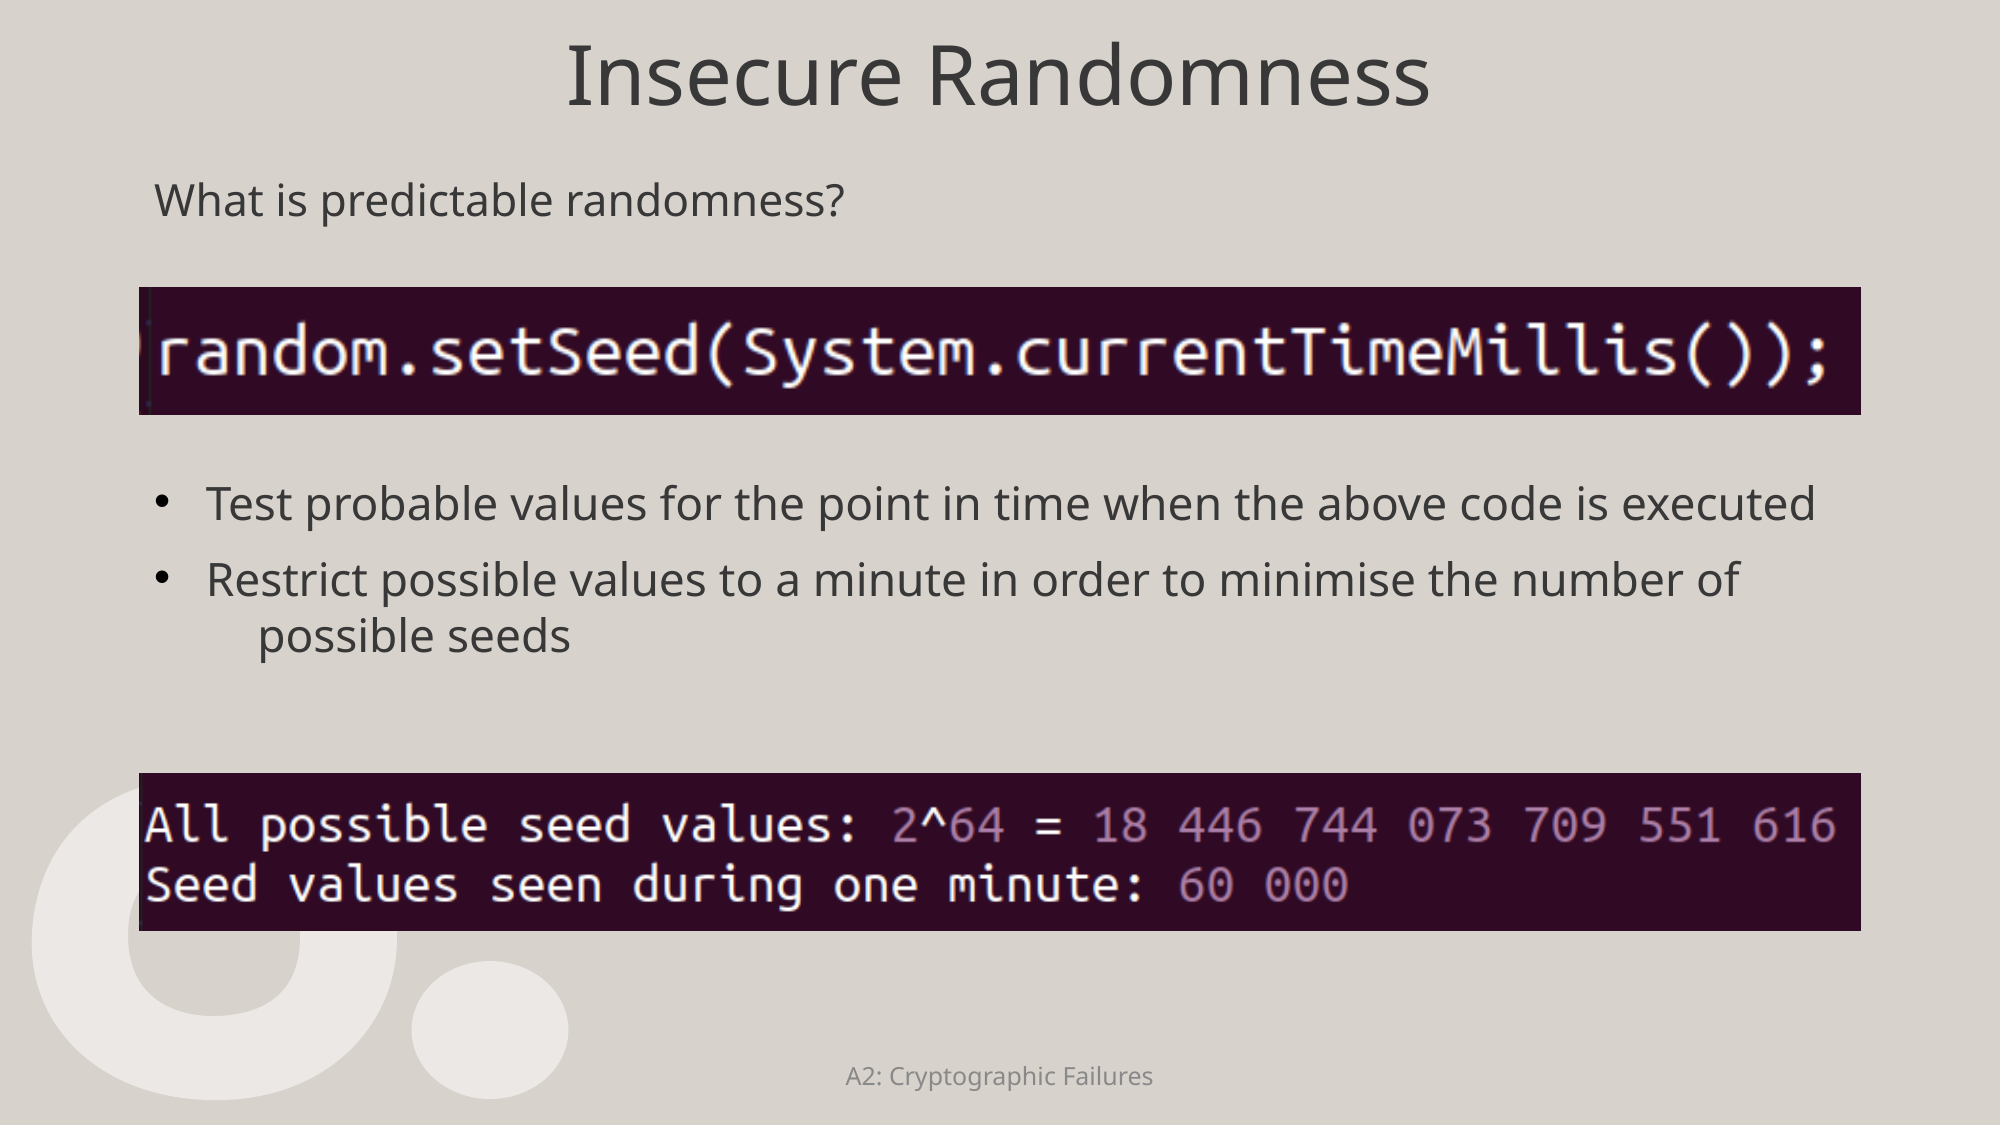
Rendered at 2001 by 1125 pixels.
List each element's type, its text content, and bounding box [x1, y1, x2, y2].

picture [139, 773, 1861, 931]
title Insecure Randomness [0, 22, 2000, 136]
list What is predictable randomness? [139, 165, 1861, 236]
text_box A2: Cryptographic Failures [662, 1045, 1338, 1106]
list Test probable values for the point in time when the above code is executed Restrict possible values to a minute in order to minimise the number of possible seeds [139, 468, 1861, 713]
picture [139, 287, 1861, 416]
